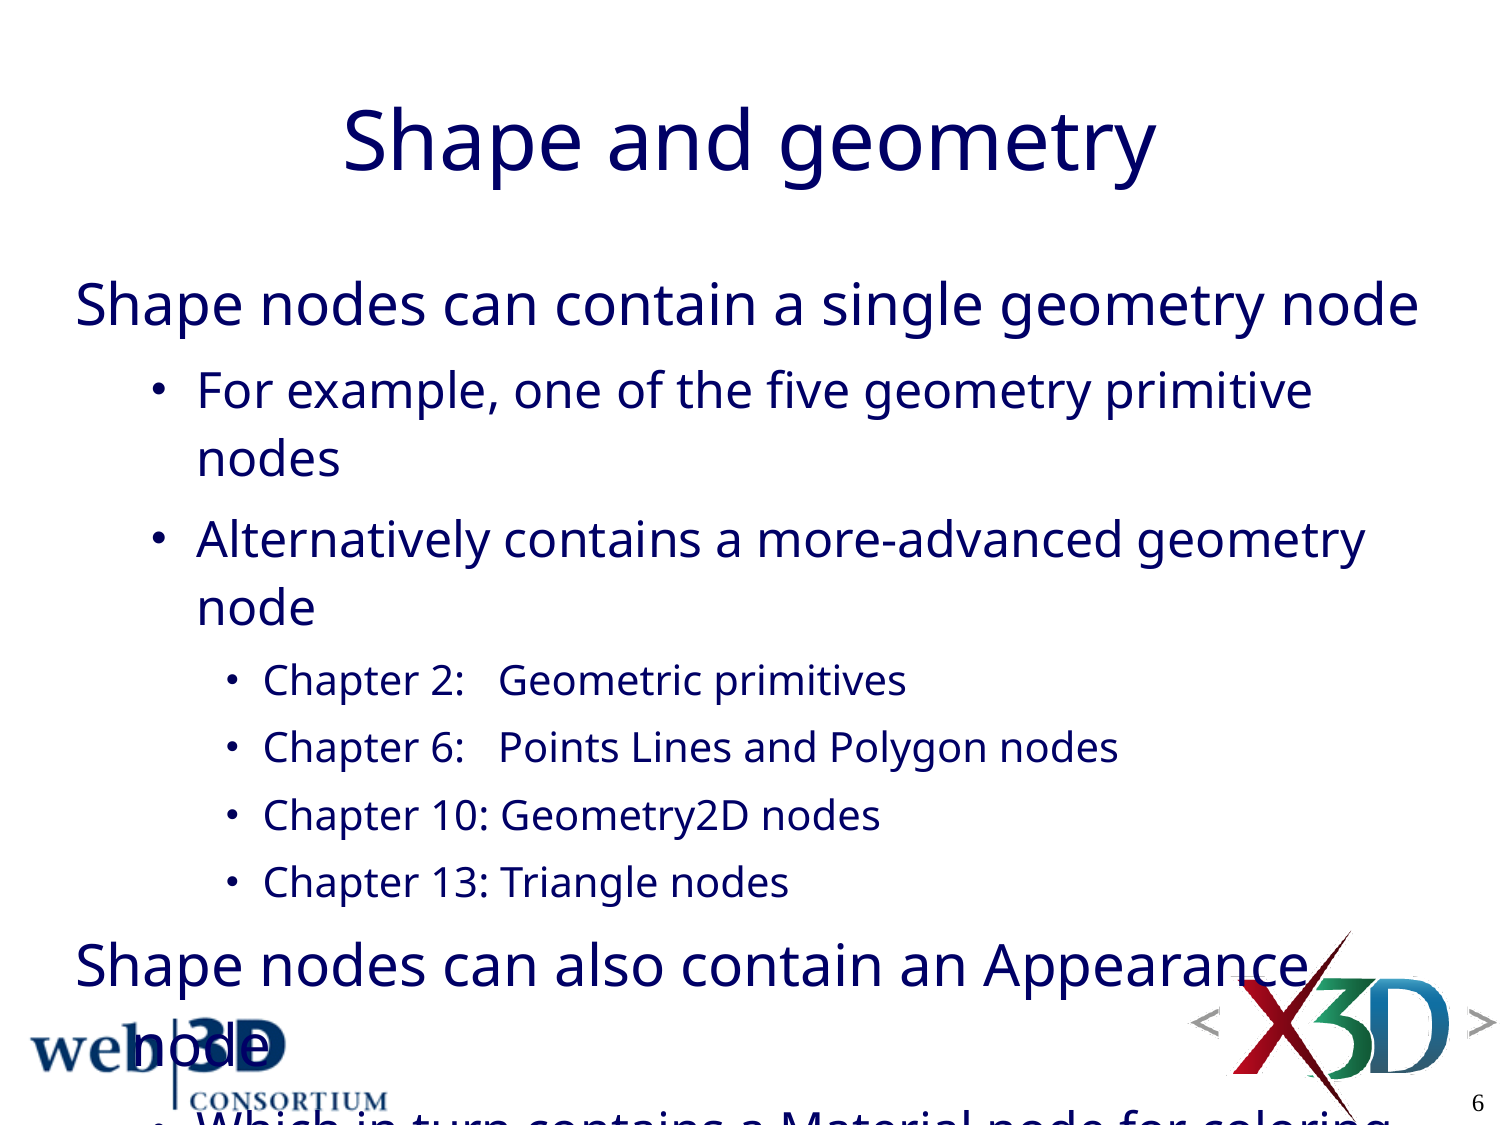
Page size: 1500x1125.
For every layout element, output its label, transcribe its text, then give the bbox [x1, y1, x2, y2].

picture [12, 1009, 413, 1121]
title Shape and geometry [112, 44, 1388, 232]
list Shape nodes can contain a single geometry node For example, one of the five geometry primitive nodes Alternatively contains a more-advanced geometry node Chapter 2: Geometric primitives Chapter 6: Points Lines and Polygon nodes Chapter 10: Geometry2D nodes Chapter 13: Triangle nodes Shape nodes can also contain an Appearance node Which in turn contains a Material node for coloring Covered in Chapter 3 [75, 263, 1425, 991]
picture [1187, 926, 1500, 1125]
